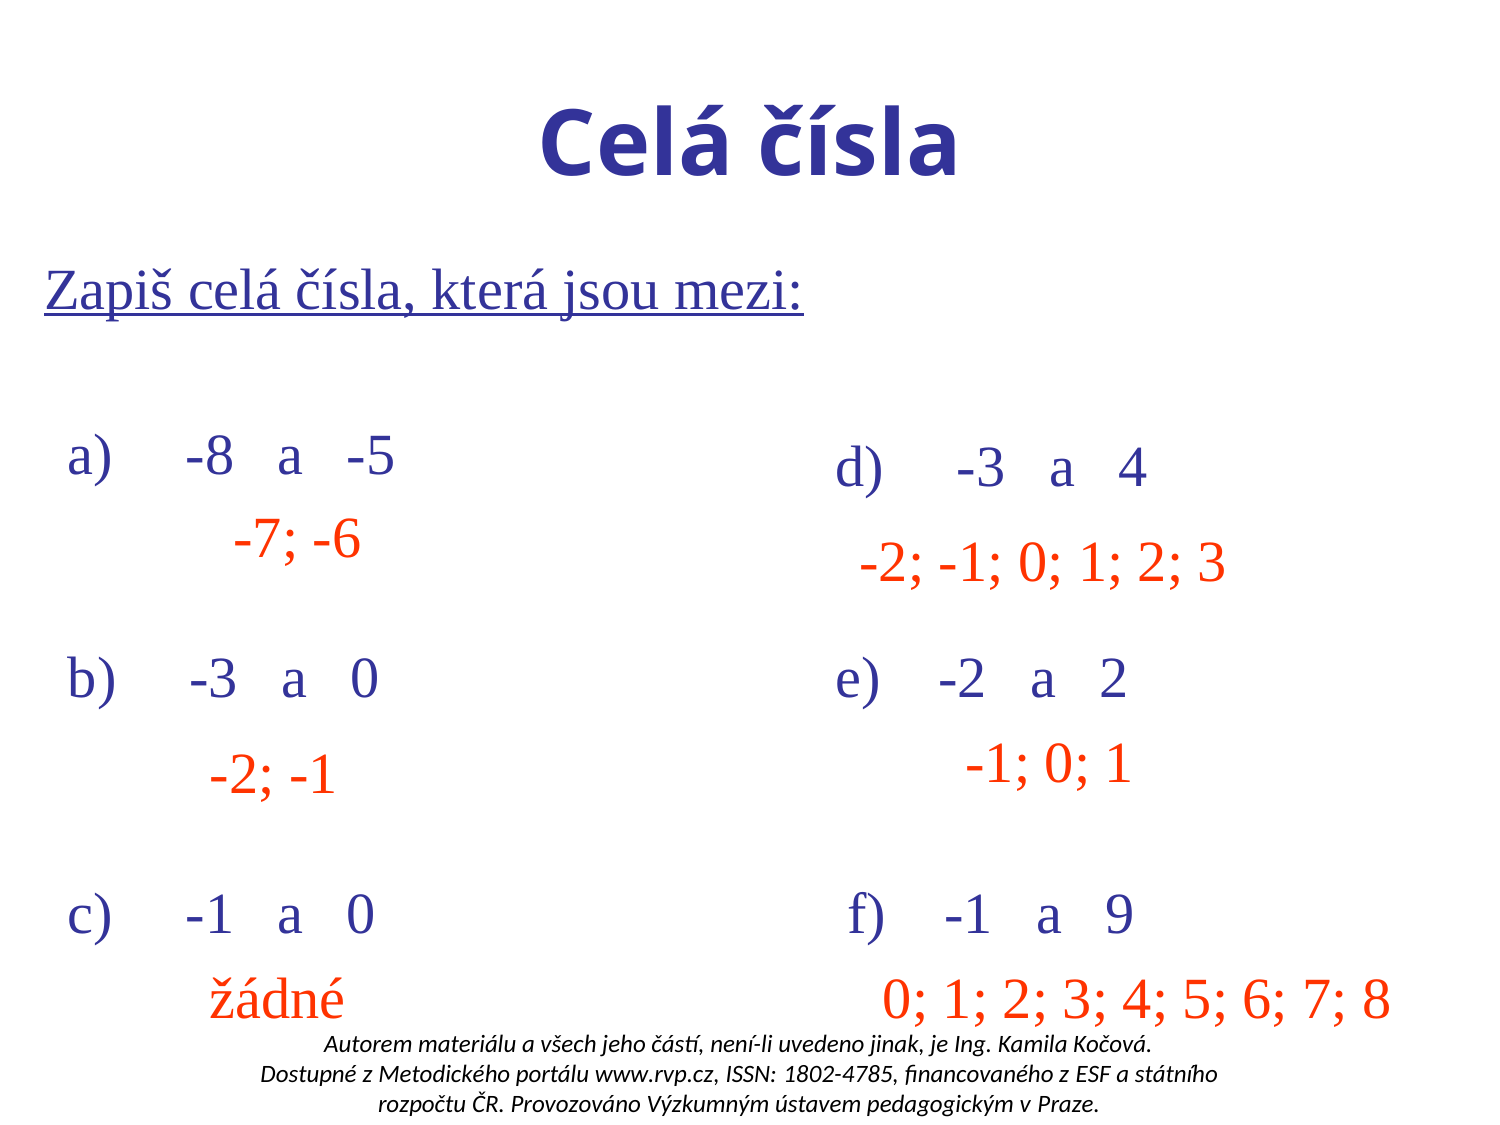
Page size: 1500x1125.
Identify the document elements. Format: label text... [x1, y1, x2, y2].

title Celá čísla [75, 45, 1426, 233]
text_box 0; 1; 2; 3; 4; 5; 6; 7; 8 [868, 952, 1447, 1038]
text_box -7; -6 [218, 491, 420, 578]
text_box b) -3 a 0 [53, 631, 479, 717]
text_box -1; 0; 1 [950, 716, 1152, 802]
text_box Autorem materiálu a všech jeho částí, není-li uvedeno jinak, je Ing. Kamila Kočová. Dostupné z Metodického portálu www.rvp.cz, ISSN: 1802-4785, financovaného z ESF a státního rozpočtu ČR. Provozováno Výzkumným ústavem pedagogickým v Praze. [206, 1019, 1272, 1125]
text_box -2; -1 [194, 727, 396, 814]
text_box žádné [242, 1004, 252, 1015]
text_box žádné [326, 993, 338, 1002]
text_box Zapiš celá čísla, která jsou mezi: [29, 243, 1400, 329]
text_box e) -2 a 2 [820, 631, 1282, 717]
text_box 0; 1; 2; 3; 4; 5; 6; 7; 8 [889, 981, 904, 1016]
text_box a) -8 a -5 [53, 408, 526, 495]
text_box žádné [194, 952, 396, 1038]
text_box c) -1 a 0 [53, 867, 479, 953]
text_box d) -3 a 4 [820, 420, 1223, 507]
text_box -2; -1; 0; 1; 2; 3 [844, 515, 1258, 601]
text_box žádné [268, 993, 281, 1016]
text_box f) -1 a 9 [832, 867, 1294, 953]
